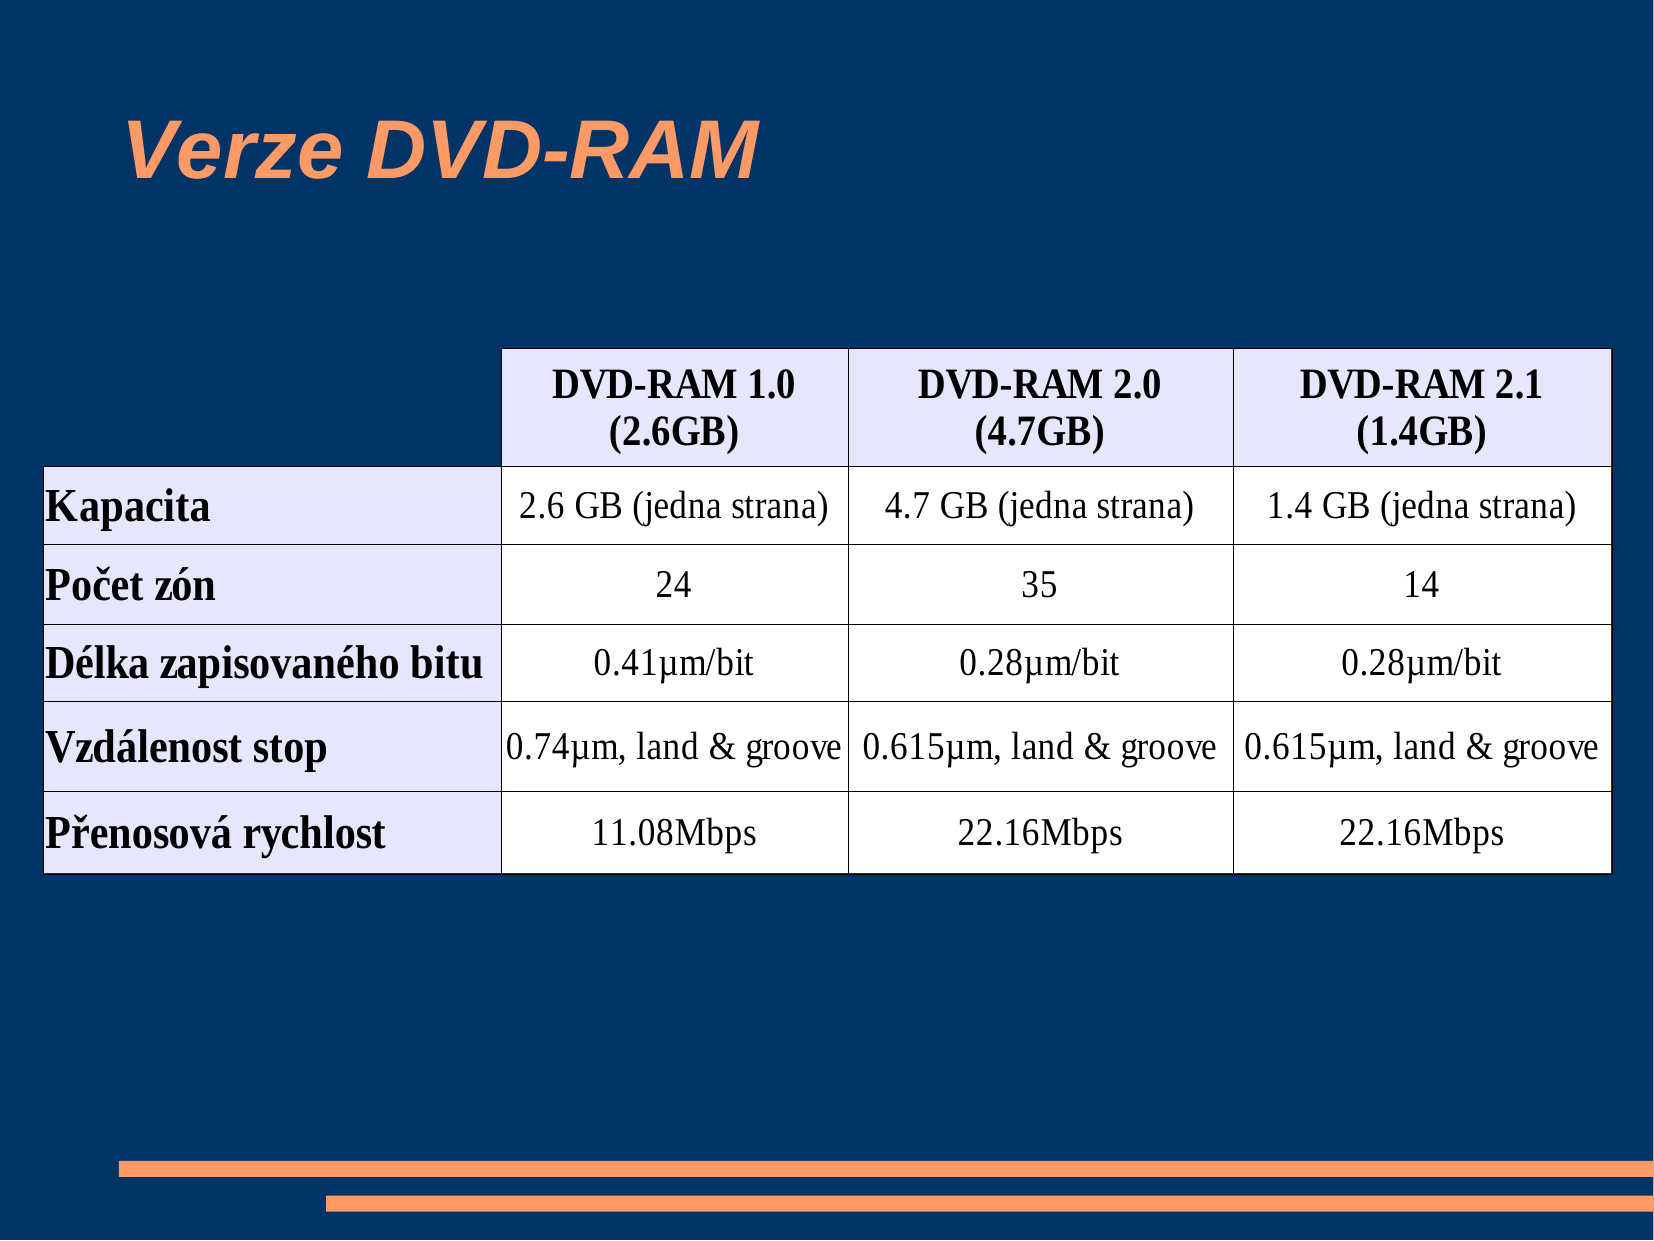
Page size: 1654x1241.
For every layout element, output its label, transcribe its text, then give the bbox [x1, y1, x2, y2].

title Verze DVD-RAM [121, 46, 1534, 254]
chart [41, 290, 1613, 1011]
